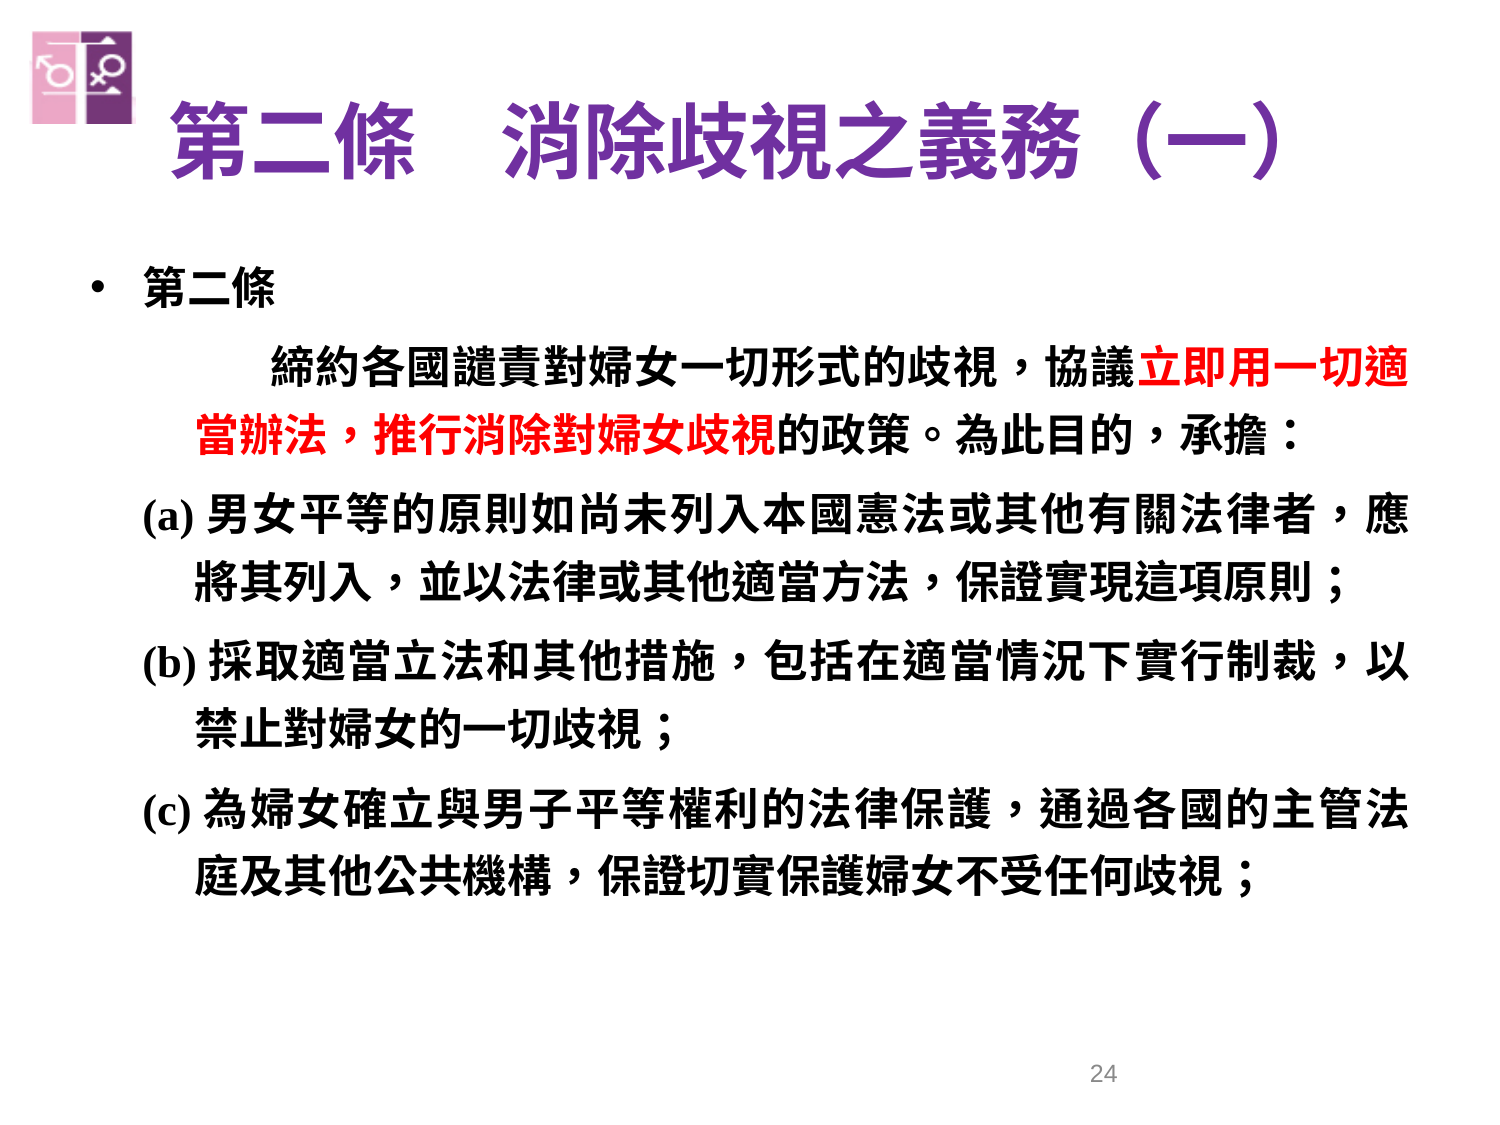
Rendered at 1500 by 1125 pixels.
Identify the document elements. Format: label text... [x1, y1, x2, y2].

text_box 24 [1074, 1042, 1426, 1103]
title 第二條 消除歧視之義務（一） [75, 45, 1426, 233]
list 第二條 締約各國譴責對婦女一切形式的歧視，協議立即用一切適當辦法，推行消除對婦女歧視的政策。為此目的，承擔： (a)男女平等的原則如尚未列入本國憲法或其他有關法律者，應將其列入，並以法律或其他適當方法，保證實現這項原則； (b)採取適當立法和其他措施，包括在適當情況下實行制裁，以禁止對婦女的一切歧視； (c)為婦女確立與男子平等權利的法律保護，通過各國的主管法庭及其他公共機構，保證切實保護婦女不受任何歧視； [75, 262, 1426, 1005]
